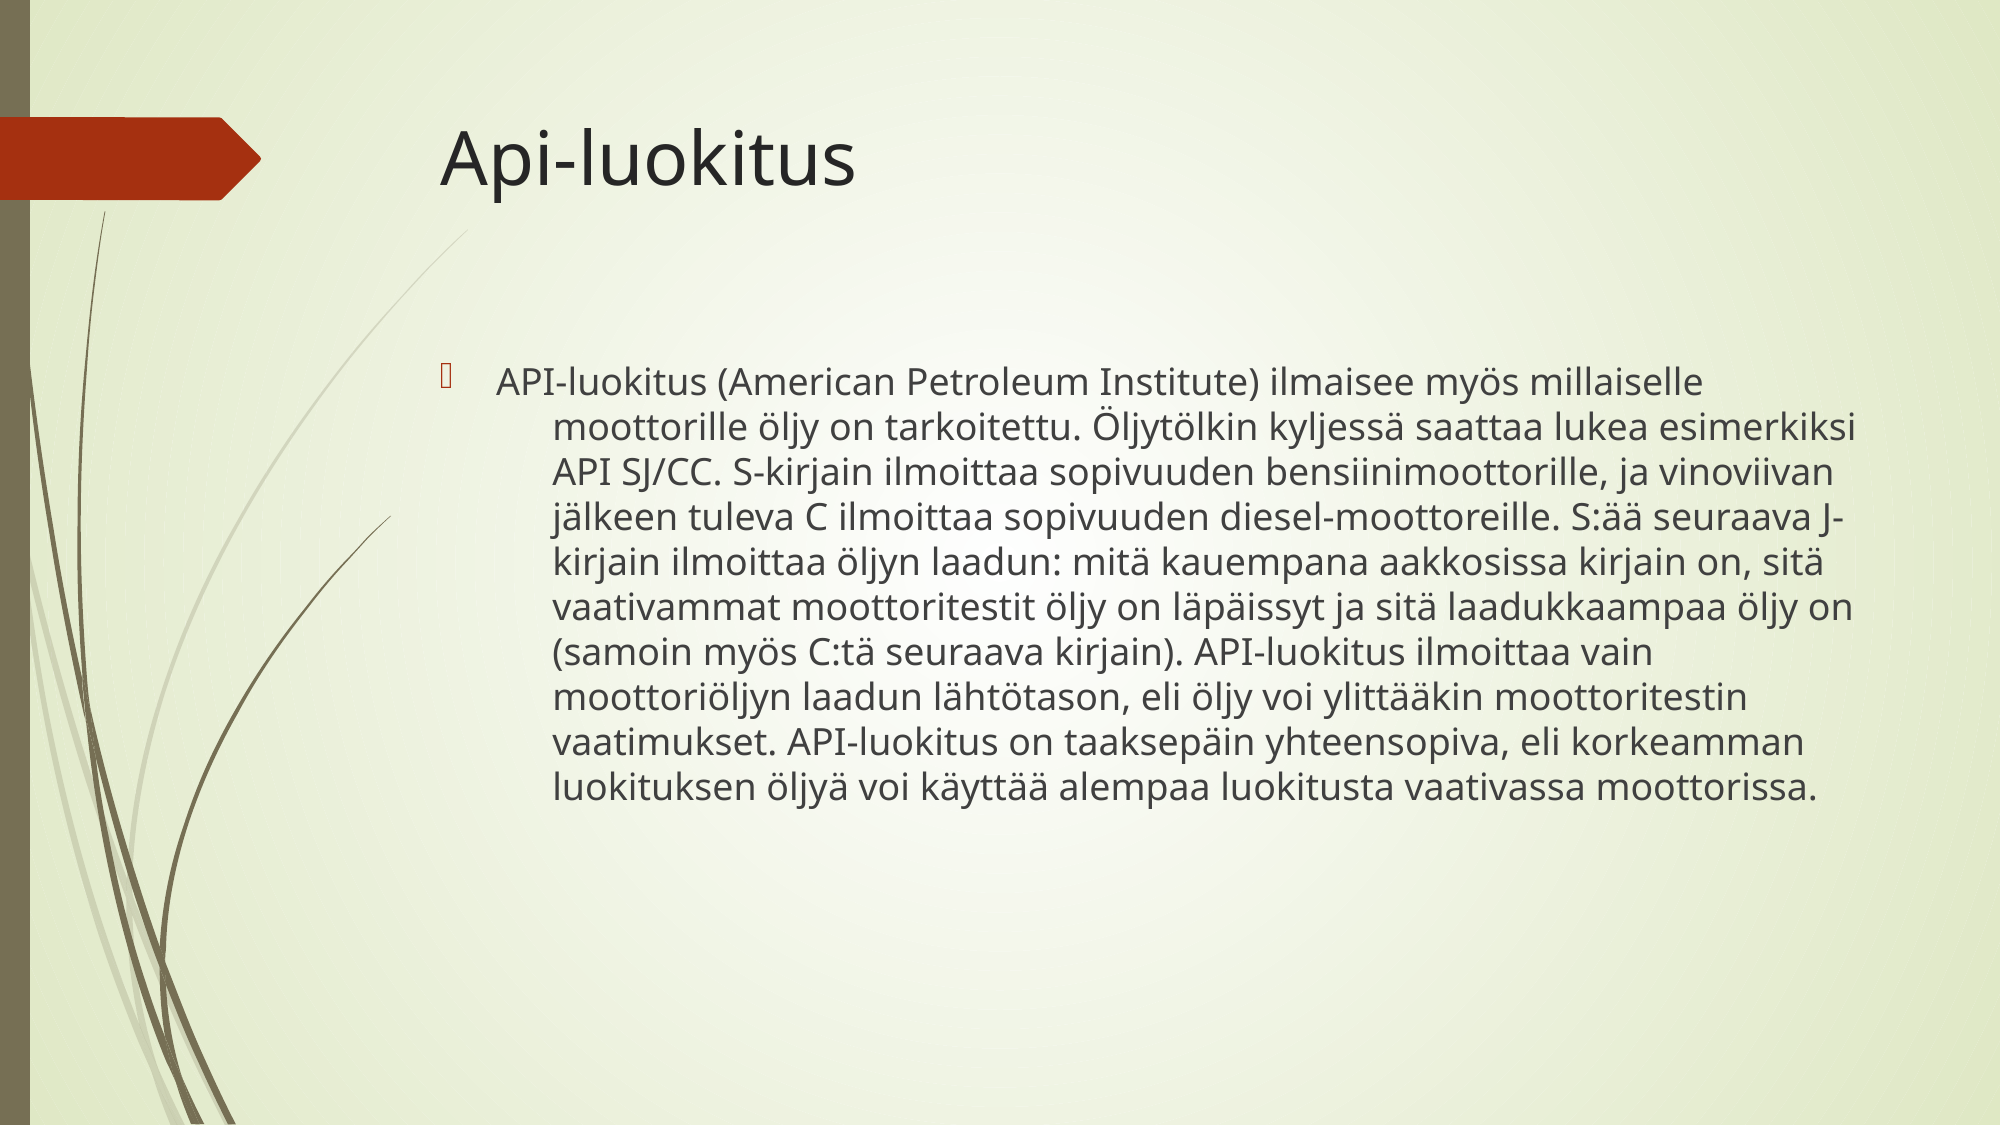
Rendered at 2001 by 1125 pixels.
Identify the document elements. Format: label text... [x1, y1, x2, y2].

title Api-luokitus [425, 102, 1888, 313]
list API-luokitus (American Petroleum Institute) ilmaisee myös millaiselle moottorille öljy on tarkoitettu. Öljytölkin kyljessä saattaa lukea esimerkiksi API SJ/CC. S-kirjain ilmoittaa sopivuuden bensiinimoottorille, ja vinoviivan jälkeen tuleva C ilmoittaa sopivuuden diesel-moottoreille. S:ää seuraava J-kirjain ilmoittaa öljyn laadun: mitä kauempana aakkosissa kirjain on, sitä vaativammat moottoritestit öljy on läpäissyt ja sitä laadukkaampaa öljy on (samoin myös C:tä seuraava kirjain). API-luokitus ilmoittaa vain moottoriöljyn laadun lähtötason, eli öljy voi ylittääkin moottoritestin vaatimukset. API-luokitus on taaksepäin yhteensopiva, eli korkeamman luokituksen öljyä voi käyttää alempaa luokitusta vaativassa moottorissa. [424, 350, 1888, 970]
